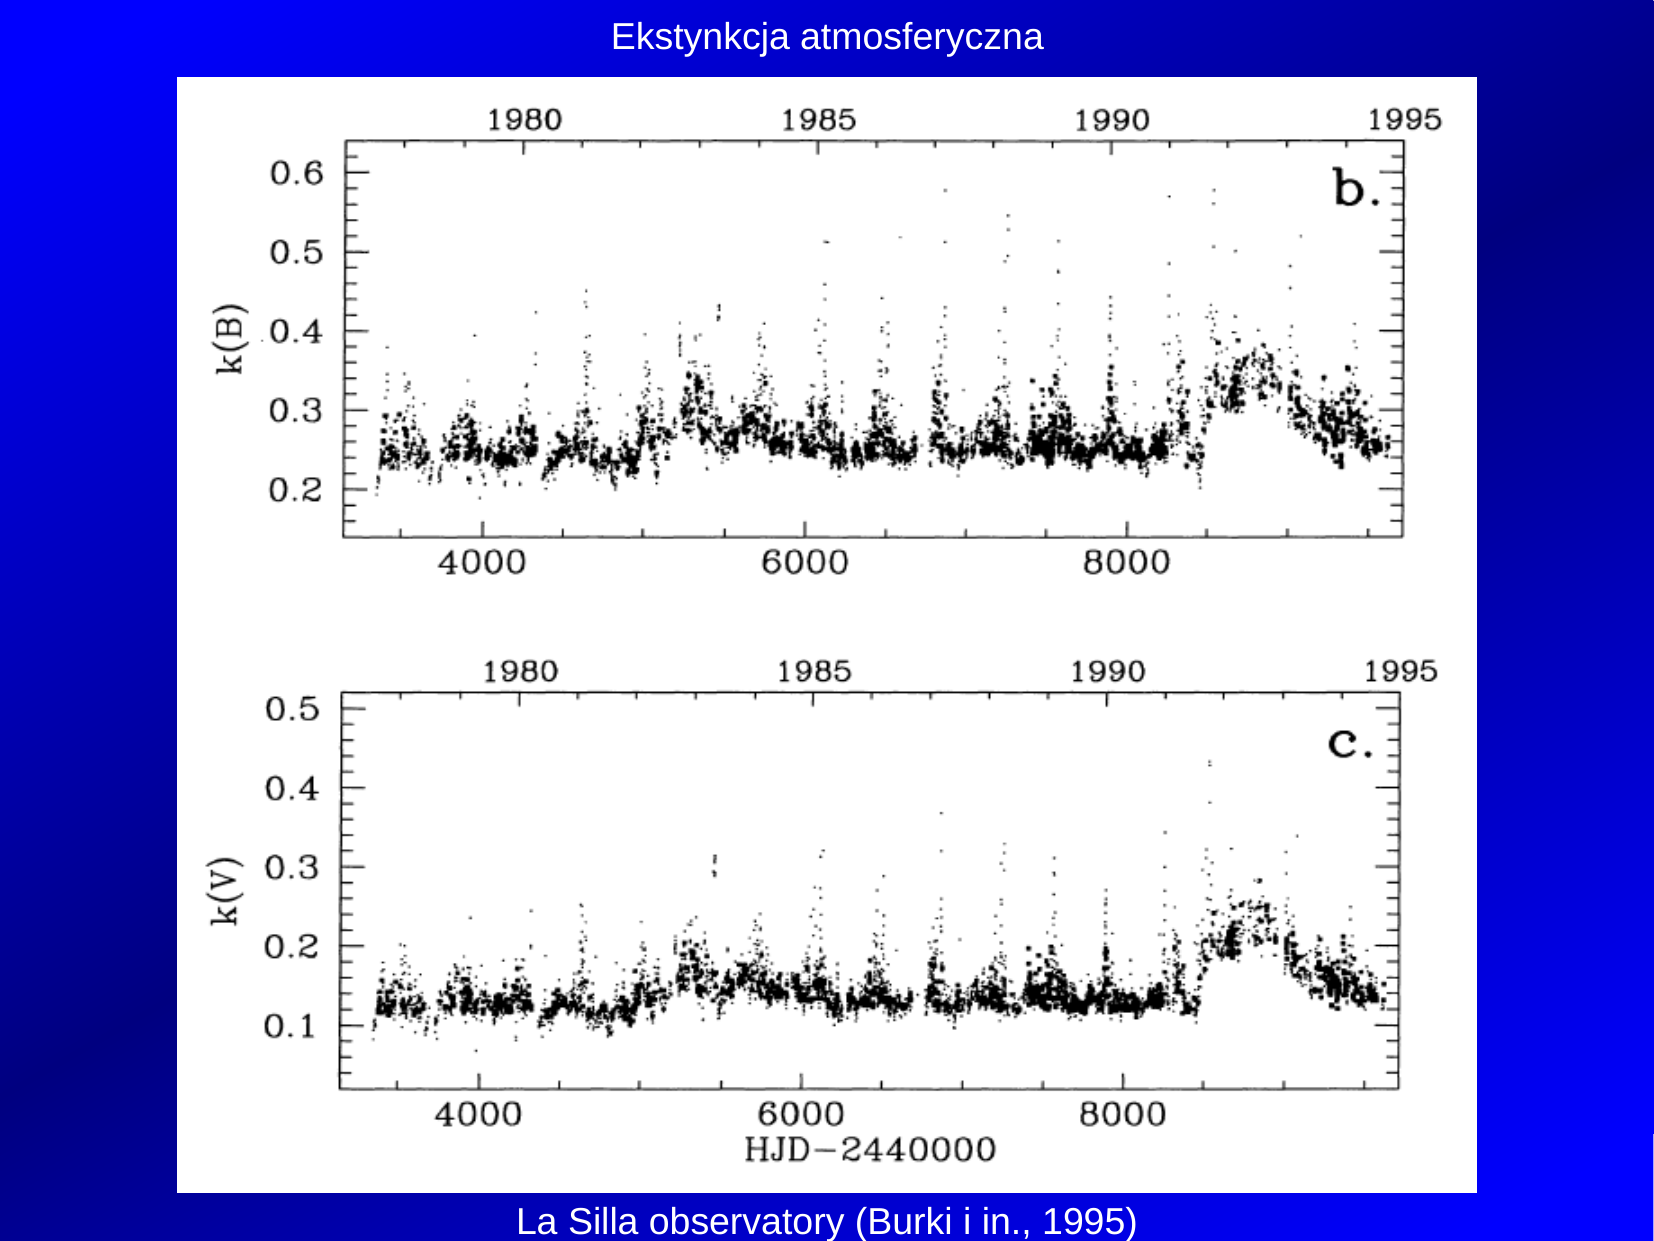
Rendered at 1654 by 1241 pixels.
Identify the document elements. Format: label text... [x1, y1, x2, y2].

text_box La Silla observatory (Burki i in., 1995) [501, 1192, 1153, 1241]
text_box Ekstynkcja atmosferyczna [595, 8, 1059, 66]
picture [177, 77, 1477, 1193]
